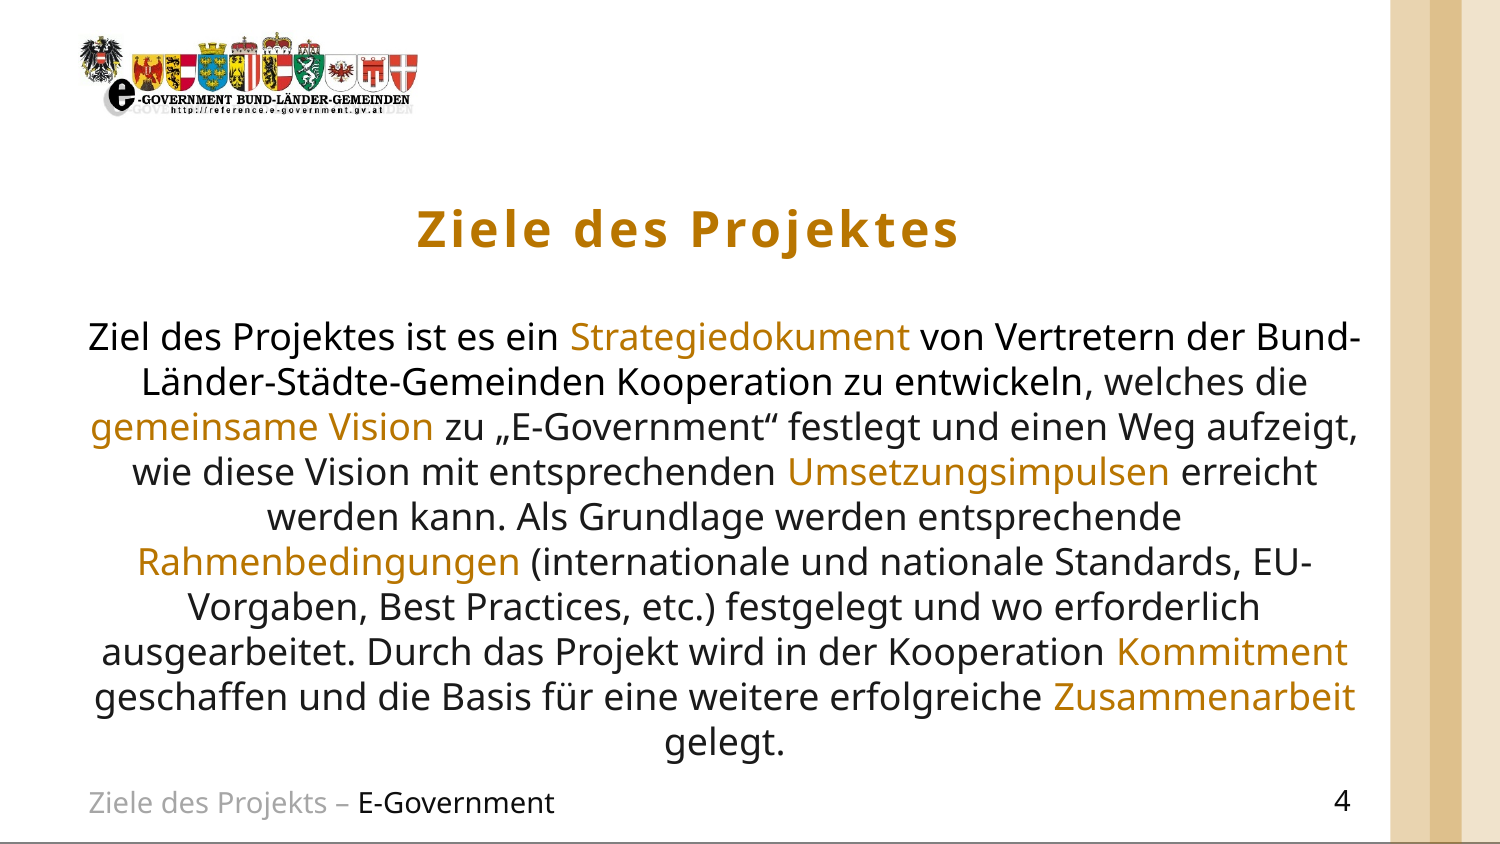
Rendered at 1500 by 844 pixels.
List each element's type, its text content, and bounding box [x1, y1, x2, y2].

footer Ziele des Projekts – E-Government [88, 785, 1217, 819]
slide_number <number> [1217, 785, 1351, 819]
picture [0, 0, 1390, 842]
list Ziel des Projektes ist es ein Strategiedokument von Vertretern der Bund-Länder-Städte-Gemeinden Kooperation zu entwickeln, welches die gemeinsame Vision zu „E-Government“ festlegt und einen Weg aufzeigt, wie diese Vision mit entsprechenden Umsetzungsimpulsen erreicht werden kann. Als Grundlage werden entsprechende Rahmenbedingungen (internationale und nationale Standards, EU-Vorgaben, Best Practices, etc.) festgelegt und wo erforderlich ausgearbeitet. Durch das Projekt wird in der Kooperation Kommitment geschaffen und die Basis für eine weitere erfolgreiche Zusammenarbeit gelegt. [70, 312, 1380, 624]
title Ziele des Projektes [42, 197, 1351, 299]
